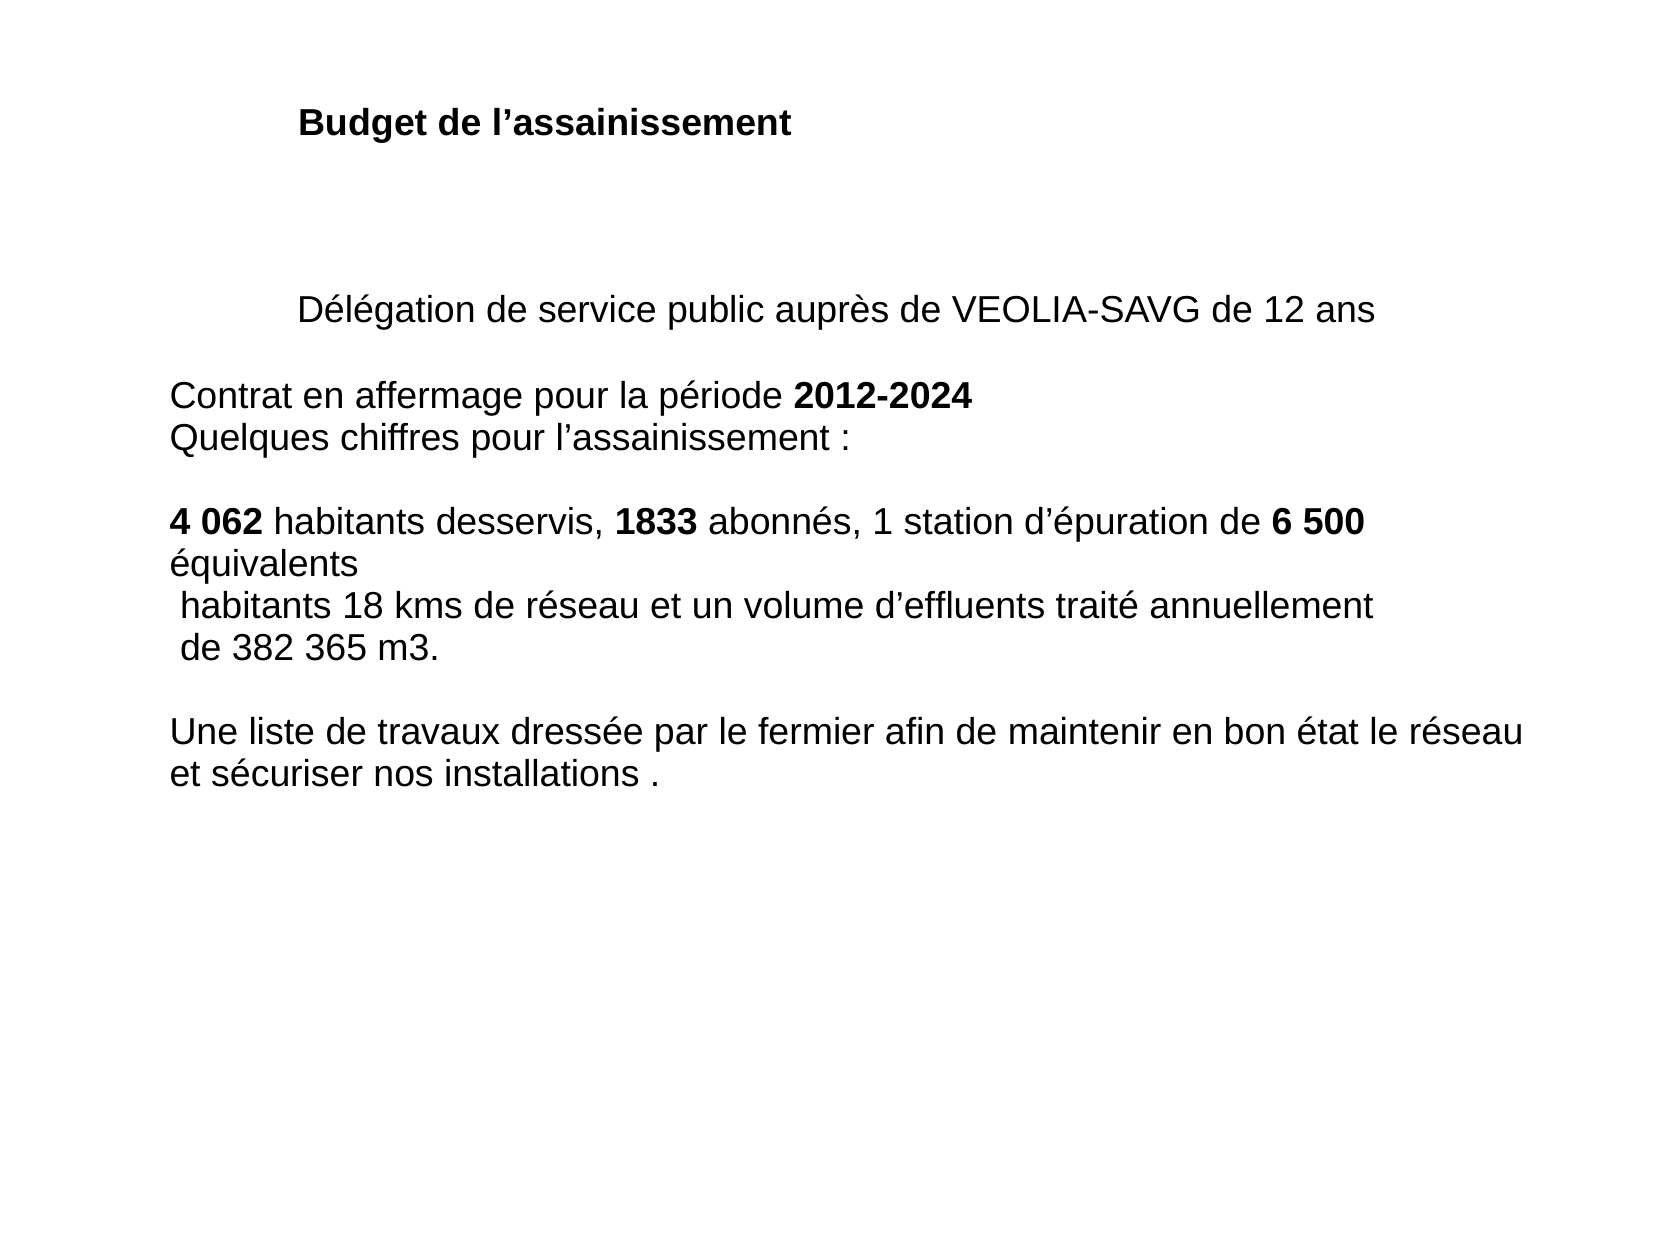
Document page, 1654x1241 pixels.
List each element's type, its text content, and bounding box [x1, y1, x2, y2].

text_box Budget de l’assainissement [283, 94, 844, 153]
text_box Délégation de service public auprès de VEOLIA-SAVG de 12 ans Contrat en affermage pour la période 2012-2024 Quelques chiffres pour l’assainissement : 4 062 habitants desservis, 1833 abonnés, 1 station d’épuration de 6 500 équivalents habitants 18 kms de réseau et un volume d’effluents traité annuellement de 382 365 m3. Une liste de travaux dressée par le fermier afin de maintenir en bon état le réseau et sécuriser nos installations . [154, 222, 1576, 1178]
